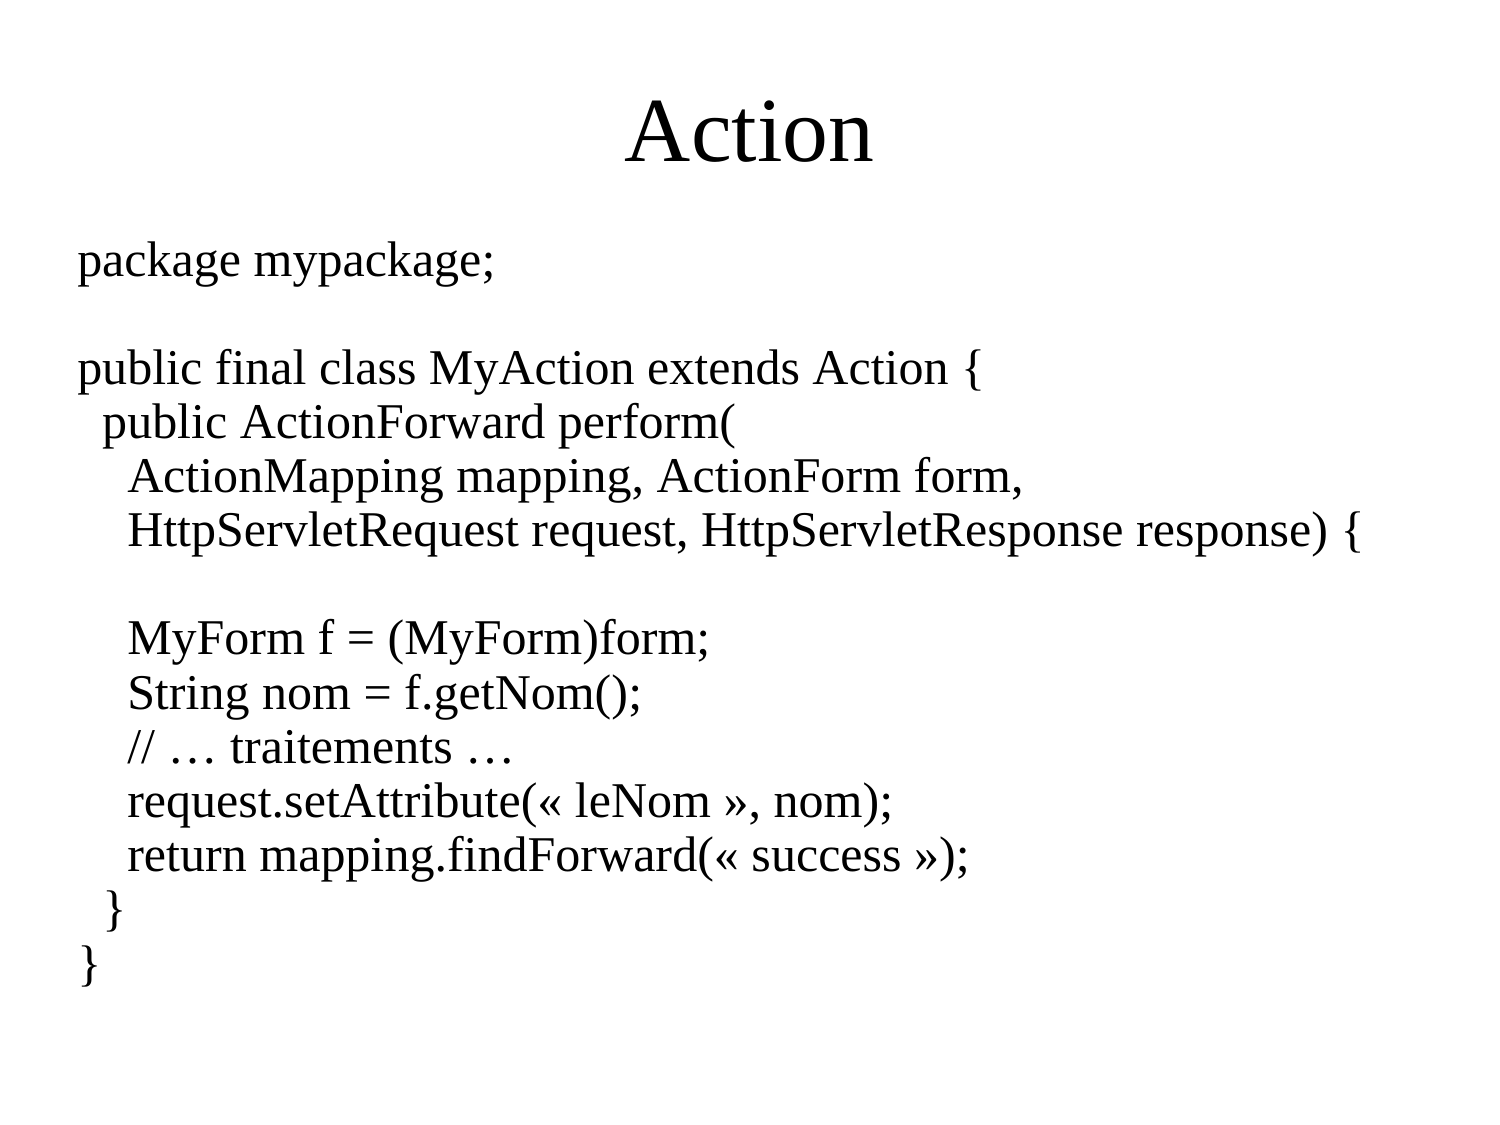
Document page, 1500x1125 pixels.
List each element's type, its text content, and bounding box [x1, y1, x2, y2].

text_box package mypackage; public final class MyAction extends Action { public ActionForward perform( ActionMapping mapping, ActionForm form, HttpServletRequest request, HttpServletResponse response) { MyForm f = (MyForm)form; String nom = f.getNom(); // … traitements … request.setAttribute(« leNom », nom); return mapping.findForward(« success »); } } [62, 224, 1379, 1079]
title Action [112, 37, 1388, 225]
